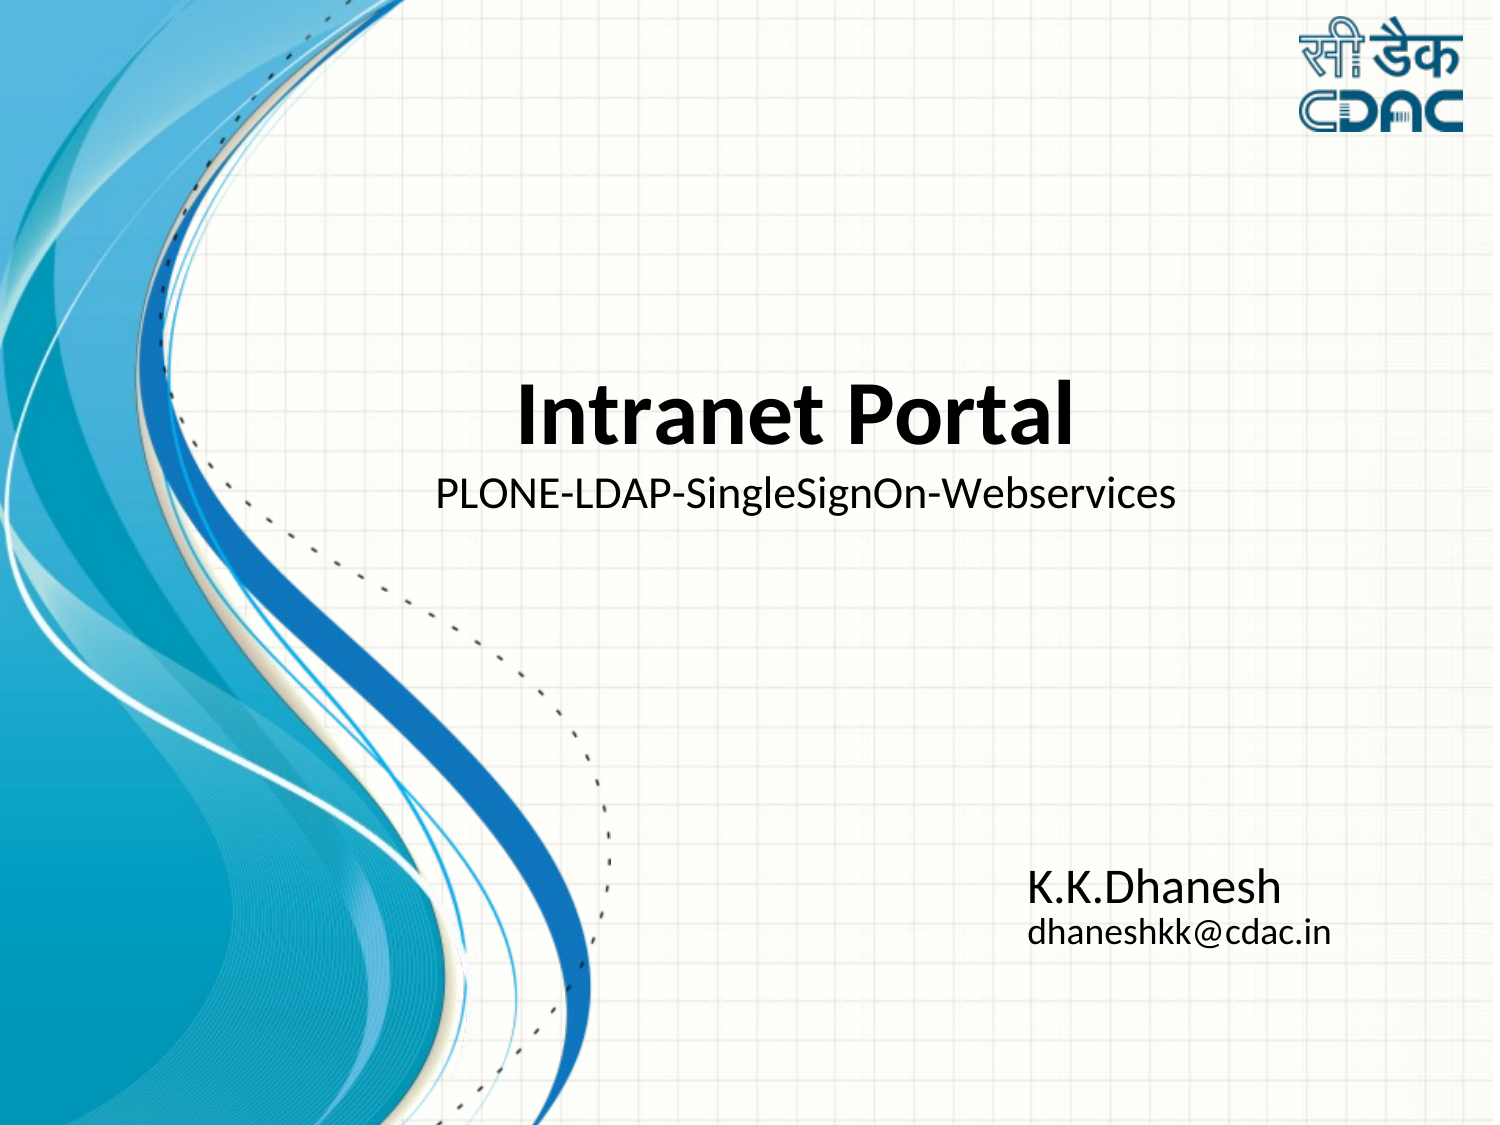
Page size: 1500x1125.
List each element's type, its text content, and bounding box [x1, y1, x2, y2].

text_box Intranet Portal PLONE-LDAP-SingleSignOn-Webservices [112, 345, 1500, 596]
picture [0, 0, 1493, 1125]
text_box K.K.Dhanesh dhaneshkk@cdac.in [1012, 854, 1411, 967]
